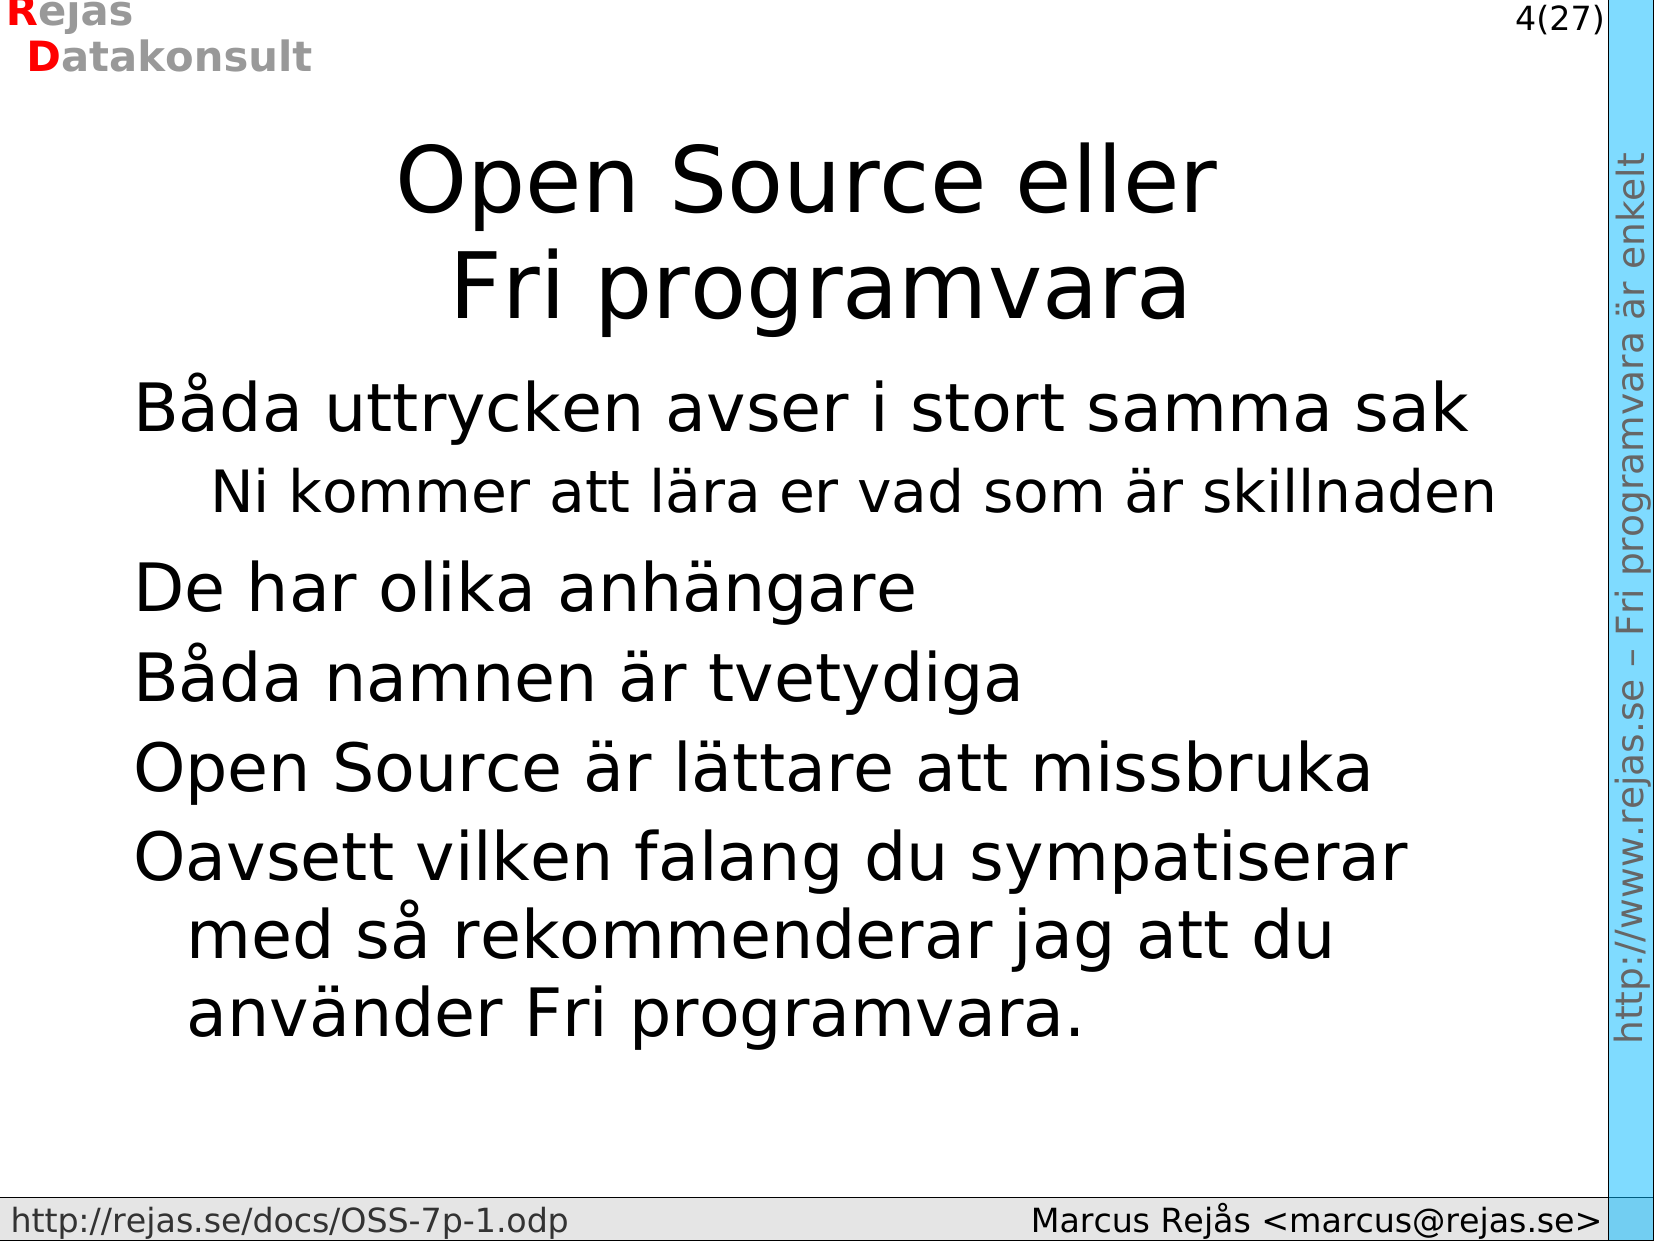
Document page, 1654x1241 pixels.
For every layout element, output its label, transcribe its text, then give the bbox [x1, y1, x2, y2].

list Båda uttrycken avser i stort samma sak Ni kommer att lära er vad som är skillnaden De har olika anhängare Båda namnen är tvetydiga Open Source är lättare att missbruka Oavsett vilken falang du sympatiserar med så rekommenderar jag att du använder Fri programvara. [115, 368, 1528, 1165]
title Open Source eller Fri programvara [115, 126, 1528, 341]
